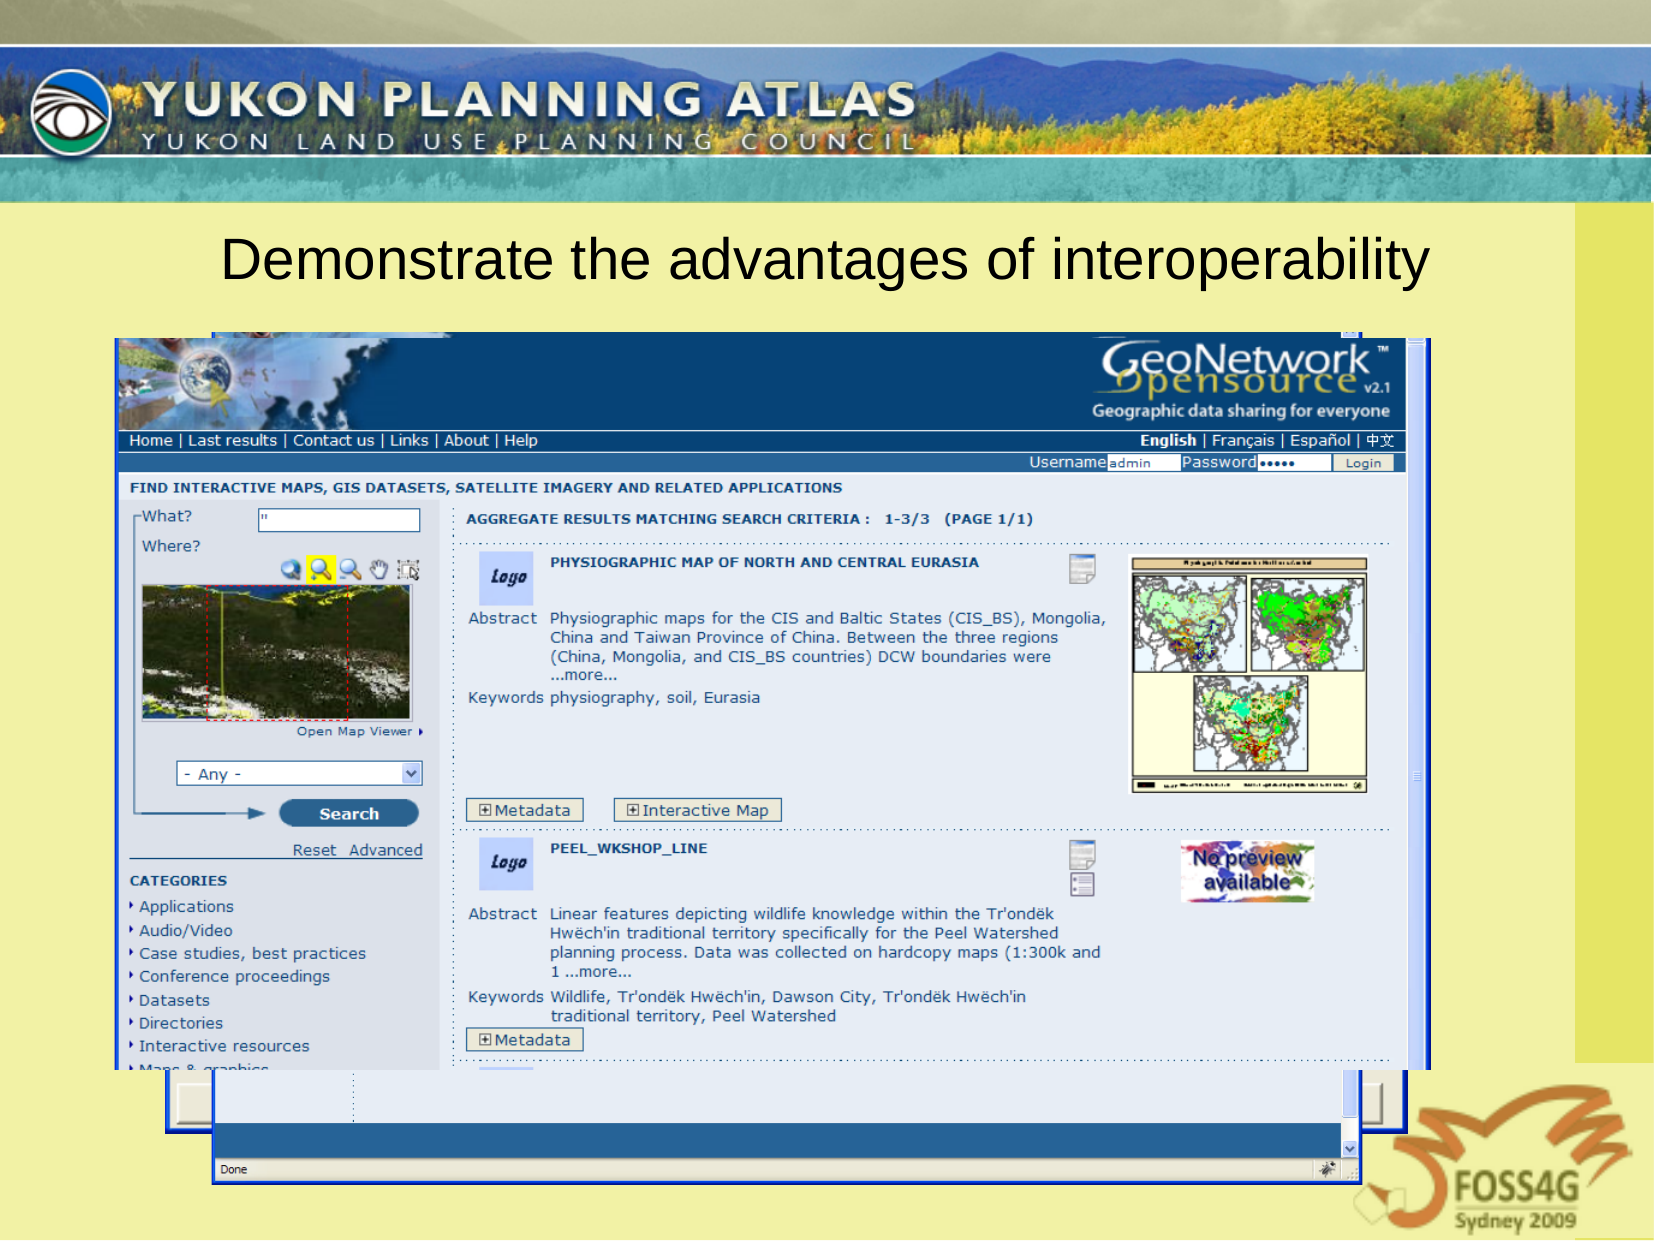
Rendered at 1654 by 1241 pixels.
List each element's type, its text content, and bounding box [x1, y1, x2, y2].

picture [114, 332, 1431, 1185]
picture [0, 0, 1651, 201]
title Demonstrate the advantages of interoperability [82, 163, 1571, 356]
